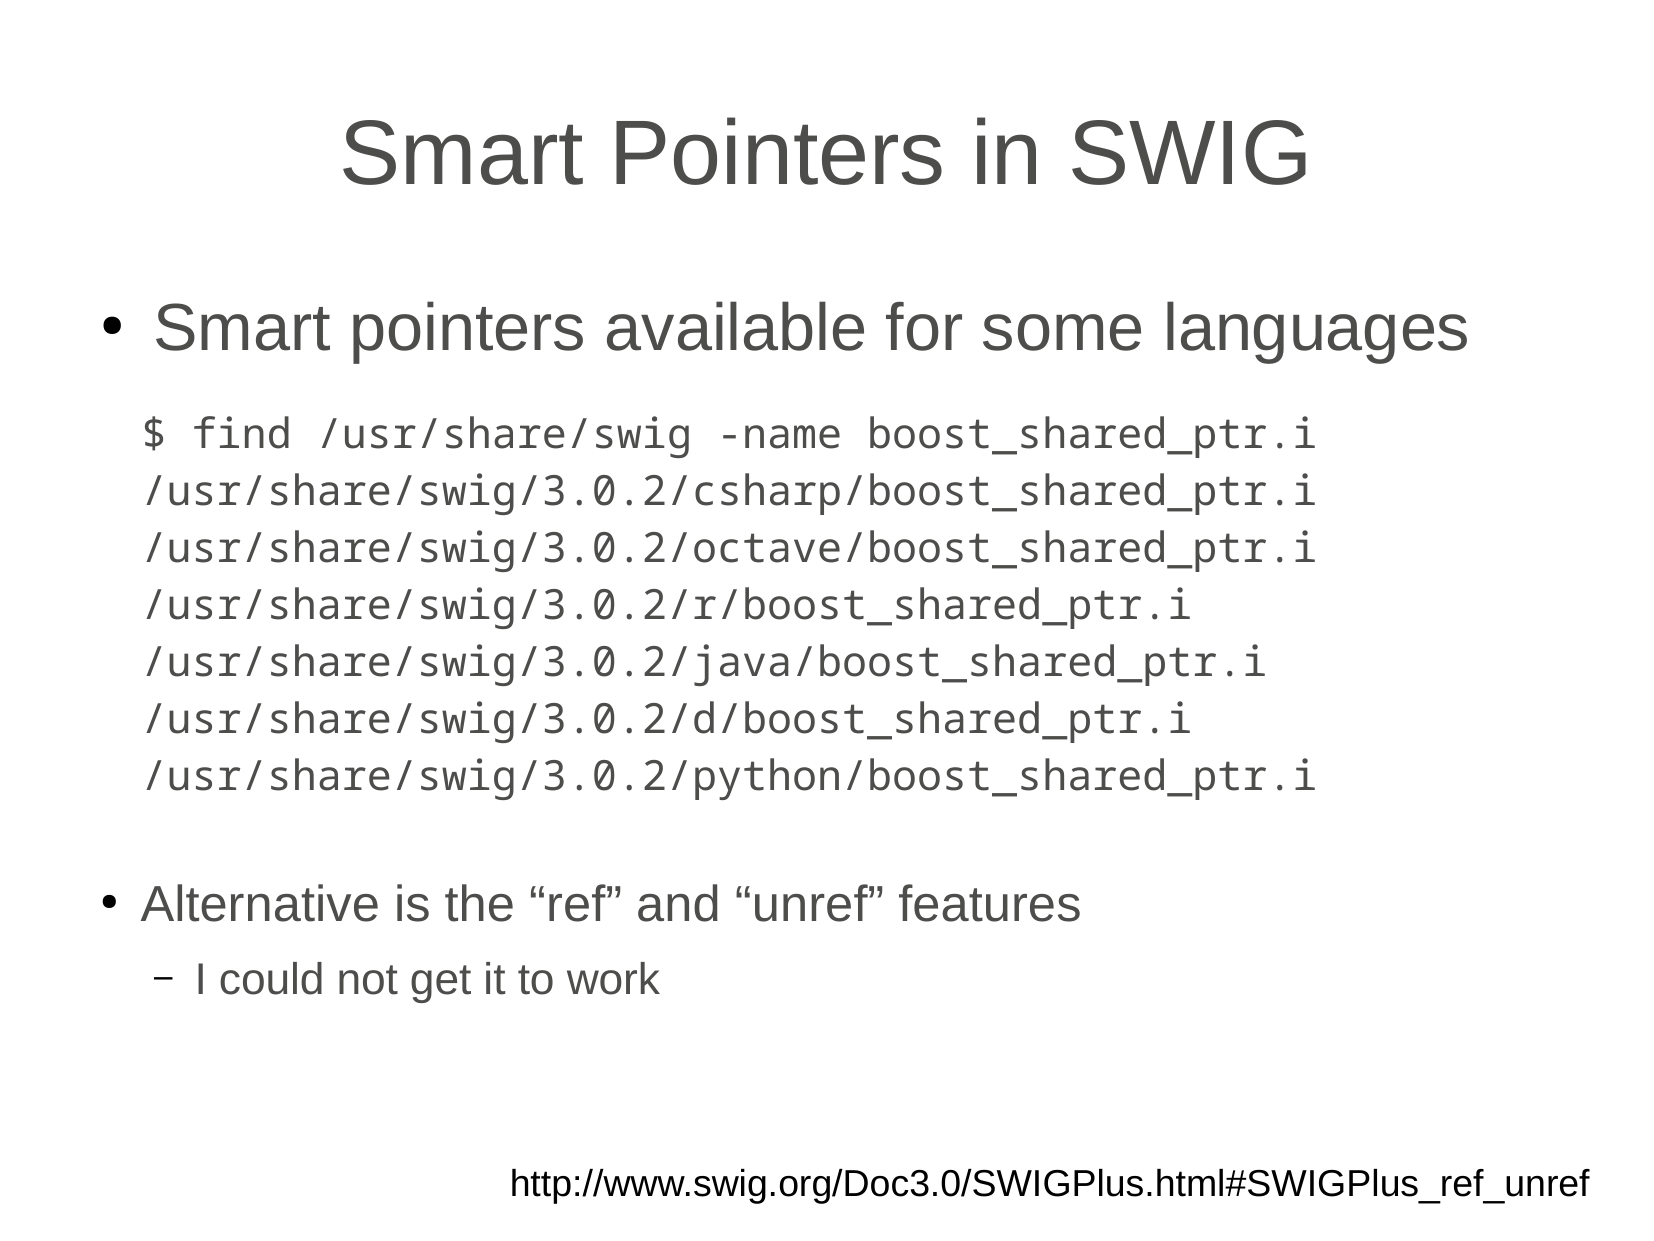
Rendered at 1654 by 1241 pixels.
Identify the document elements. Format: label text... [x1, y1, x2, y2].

list Alternative is the “ref” and “unref” features I could not get it to work [86, 875, 1576, 1006]
title Smart Pointers in SWIG [82, 49, 1571, 257]
text_box http://www.swig.org/Doc3.0/SWIGPlus.html#SWIGPlus_ref_unref [495, 1155, 1606, 1212]
list Smart pointers available for some languages [82, 290, 1571, 436]
text_box $ find /usr/share/swig -name boost_shared_ptr.i /usr/share/swig/3.0.2/csharp/boost_shared_ptr.i /usr/share/swig/3.0.2/octave/boost_shared_ptr.i /usr/share/swig/3.0.2/r/boost_shared_ptr.i /usr/share/swig/3.0.2/java/boost_shared_ptr.i /usr/share/swig/3.0.2/d/boost_shared_ptr.i /usr/share/swig/3.0.2/python/boost_shared_ptr.i [126, 396, 1501, 811]
